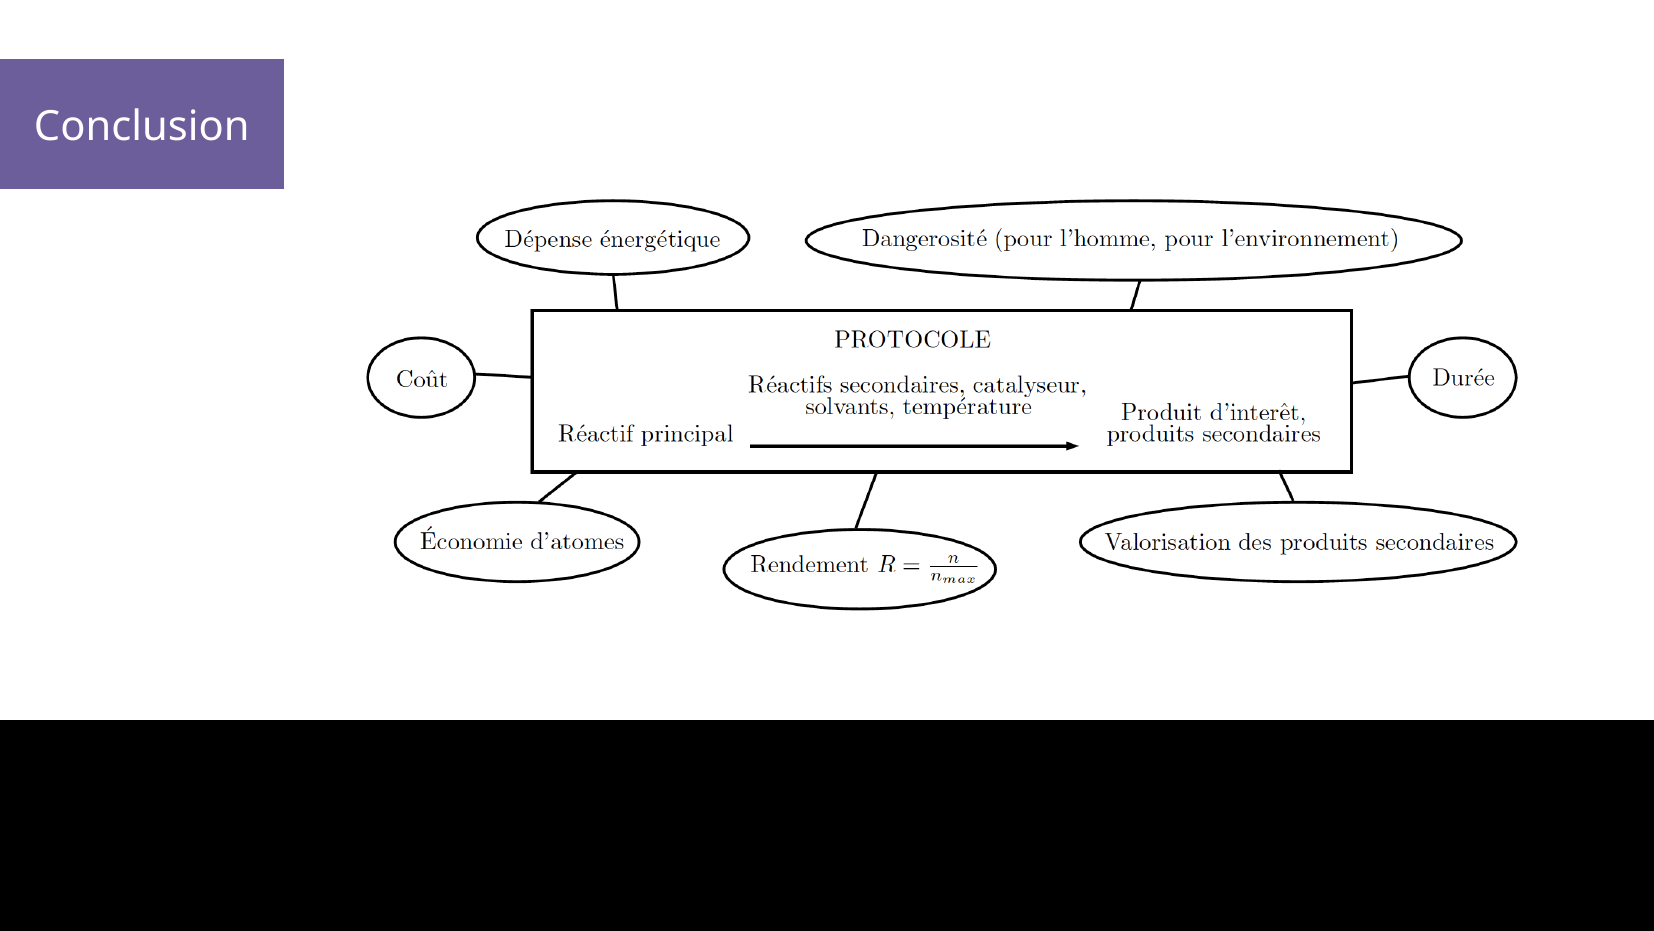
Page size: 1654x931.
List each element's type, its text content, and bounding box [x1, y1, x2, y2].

text_box Conclusion [0, 59, 284, 189]
text_box [0, 720, 1654, 931]
picture [333, 177, 1560, 639]
